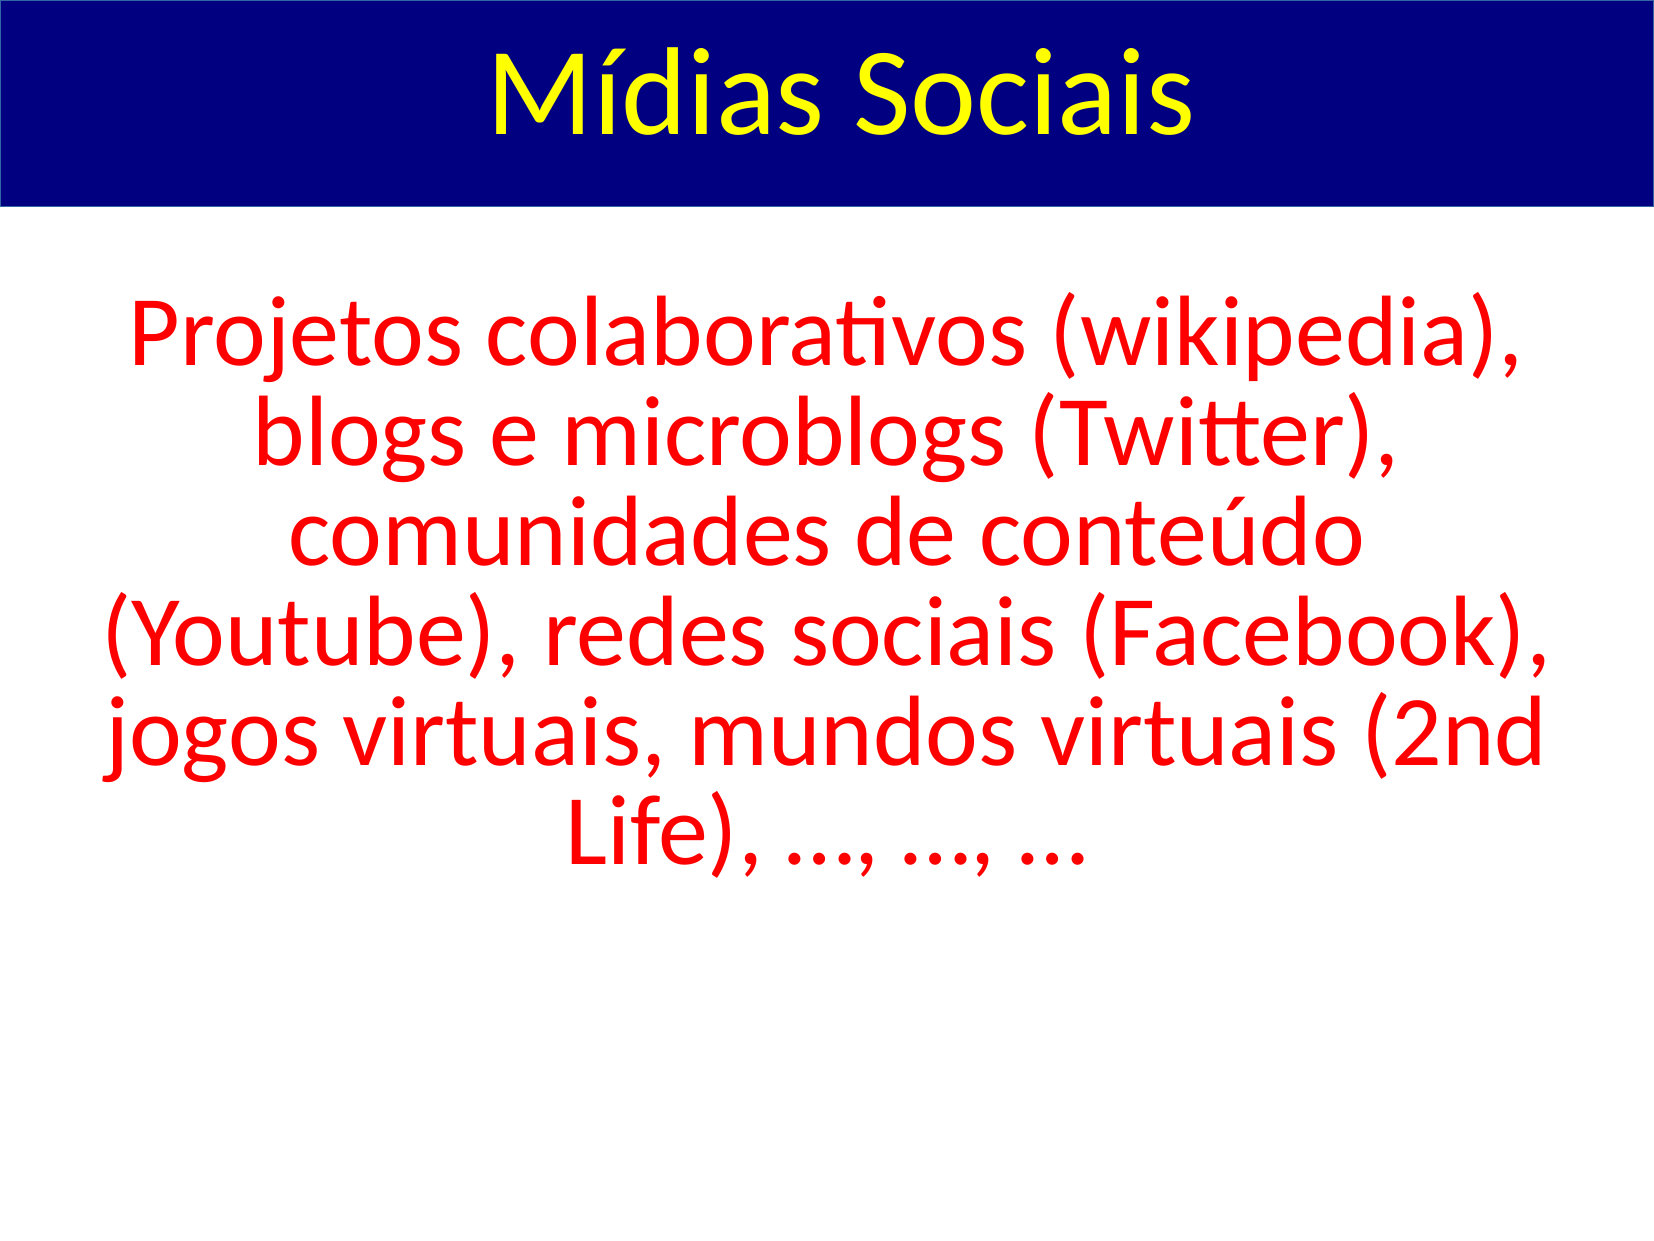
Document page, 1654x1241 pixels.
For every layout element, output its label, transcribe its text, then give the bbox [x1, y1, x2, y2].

title Mídias Sociais [0, 0, 1654, 207]
list Projetos colaborativos (wikipedia), blogs e microblogs (Twitter), comunidades de conteúdo (Youtube), redes sociais (Facebook), jogos virtuais, mundos virtuais (2nd Life), …, …, … [82, 290, 1571, 1109]
